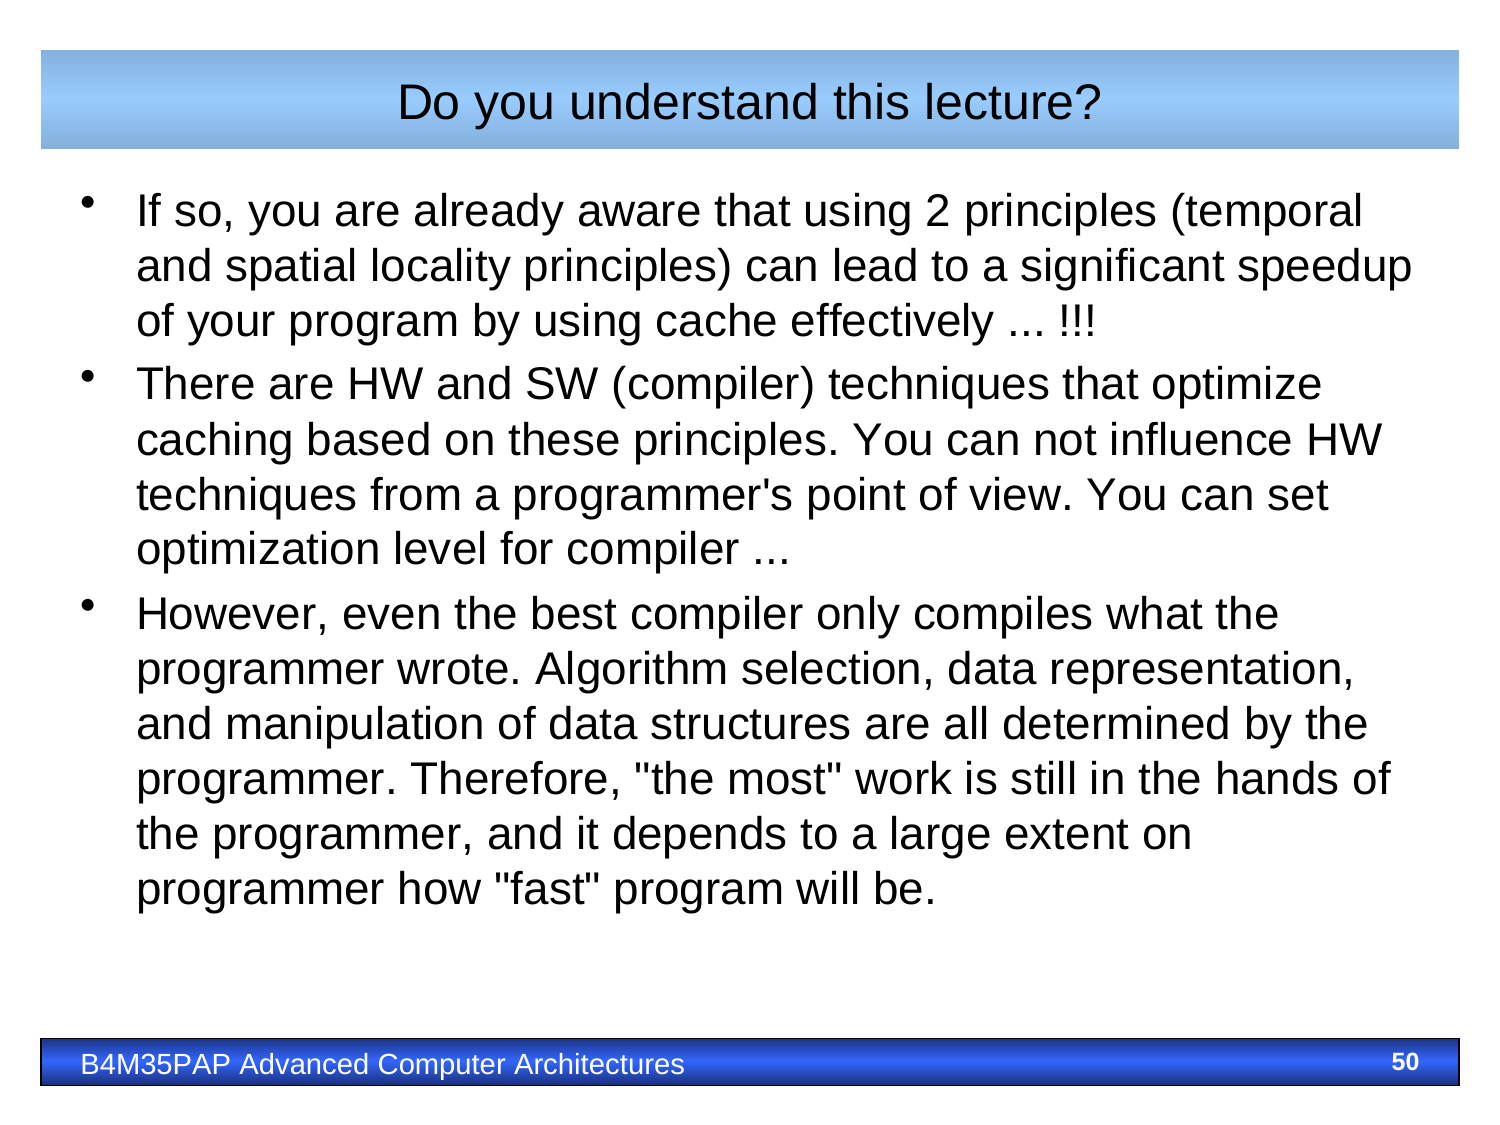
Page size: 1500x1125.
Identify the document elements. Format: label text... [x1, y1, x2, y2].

list If so, you are already aware that using 2 principles (temporal and spatial locality principles) can lead to a significant speedup of your program by using cache effectively ... !!! There are HW and SW (compiler) techniques that optimize caching based on these principles. You can not influence HW techniques from a programmer's point of view. You can set optimization level for compiler ... However, even the best compiler only compiles what the programmer wrote. Algorithm selection, data representation, and manipulation of data structures are all determined by the programmer. Therefore, "the most" work is still in the hands of the programmer, and it depends to a large extent on programmer how "fast" program will be. [64, 172, 1436, 1000]
title Do you understand this lecture? [41, 50, 1459, 149]
